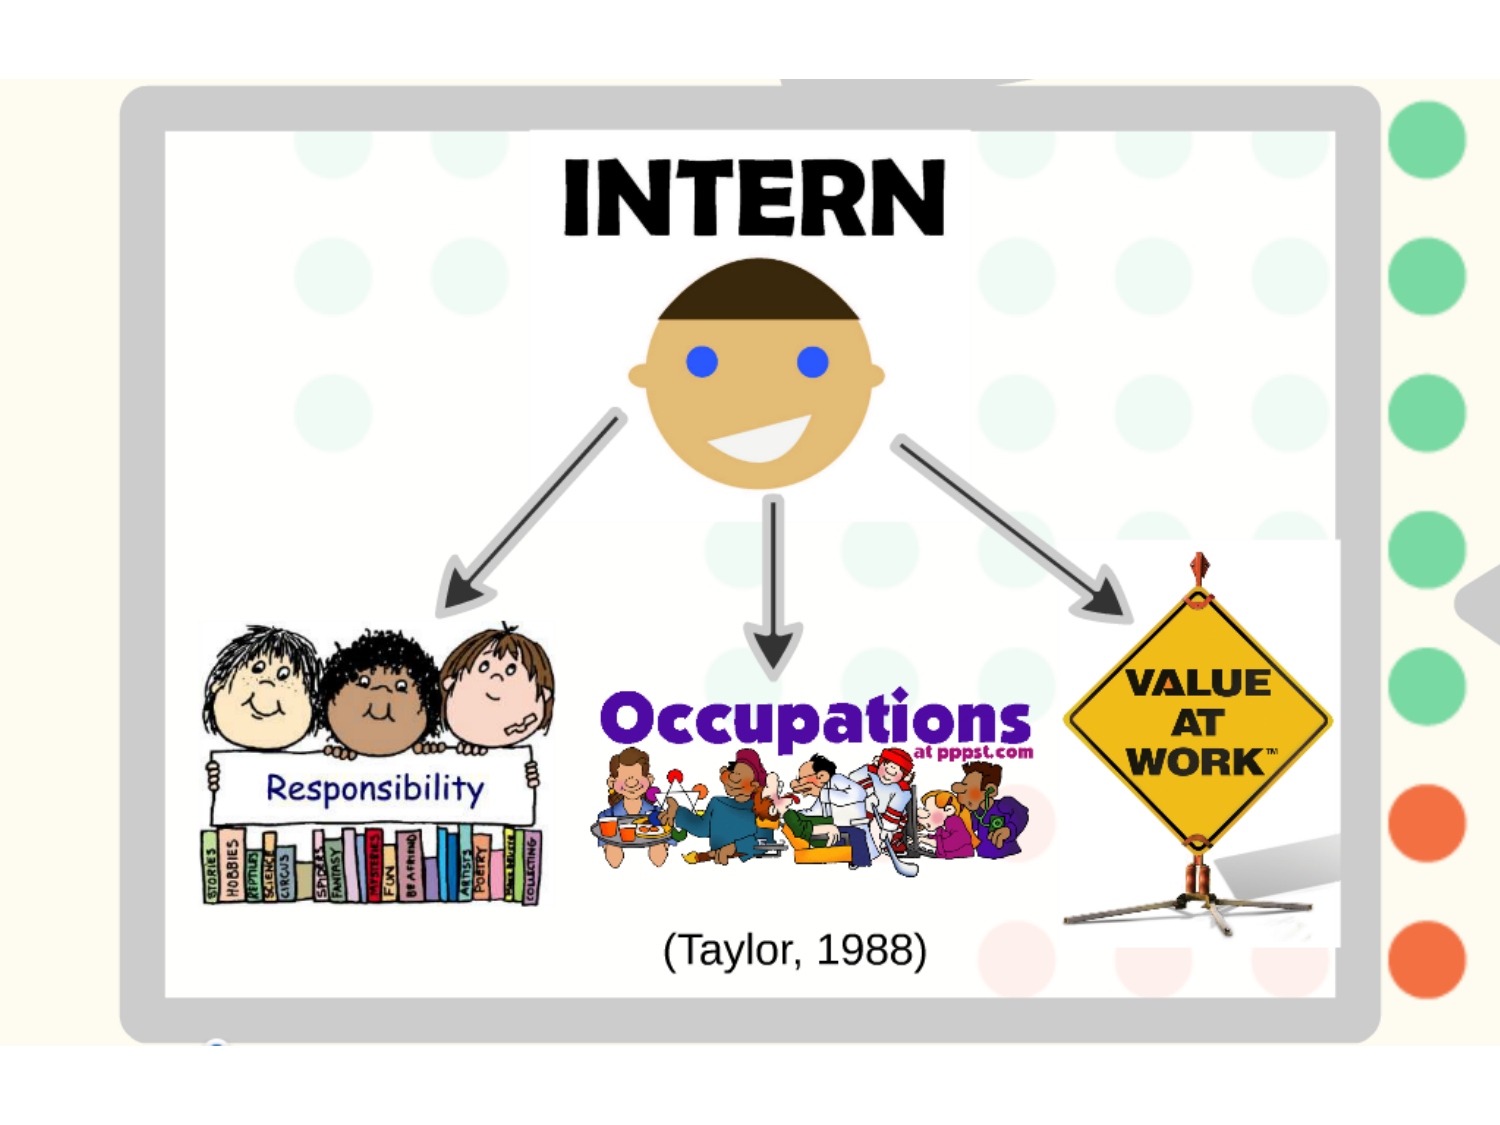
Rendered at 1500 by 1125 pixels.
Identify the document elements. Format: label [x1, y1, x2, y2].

picture [0, 79, 1500, 1046]
